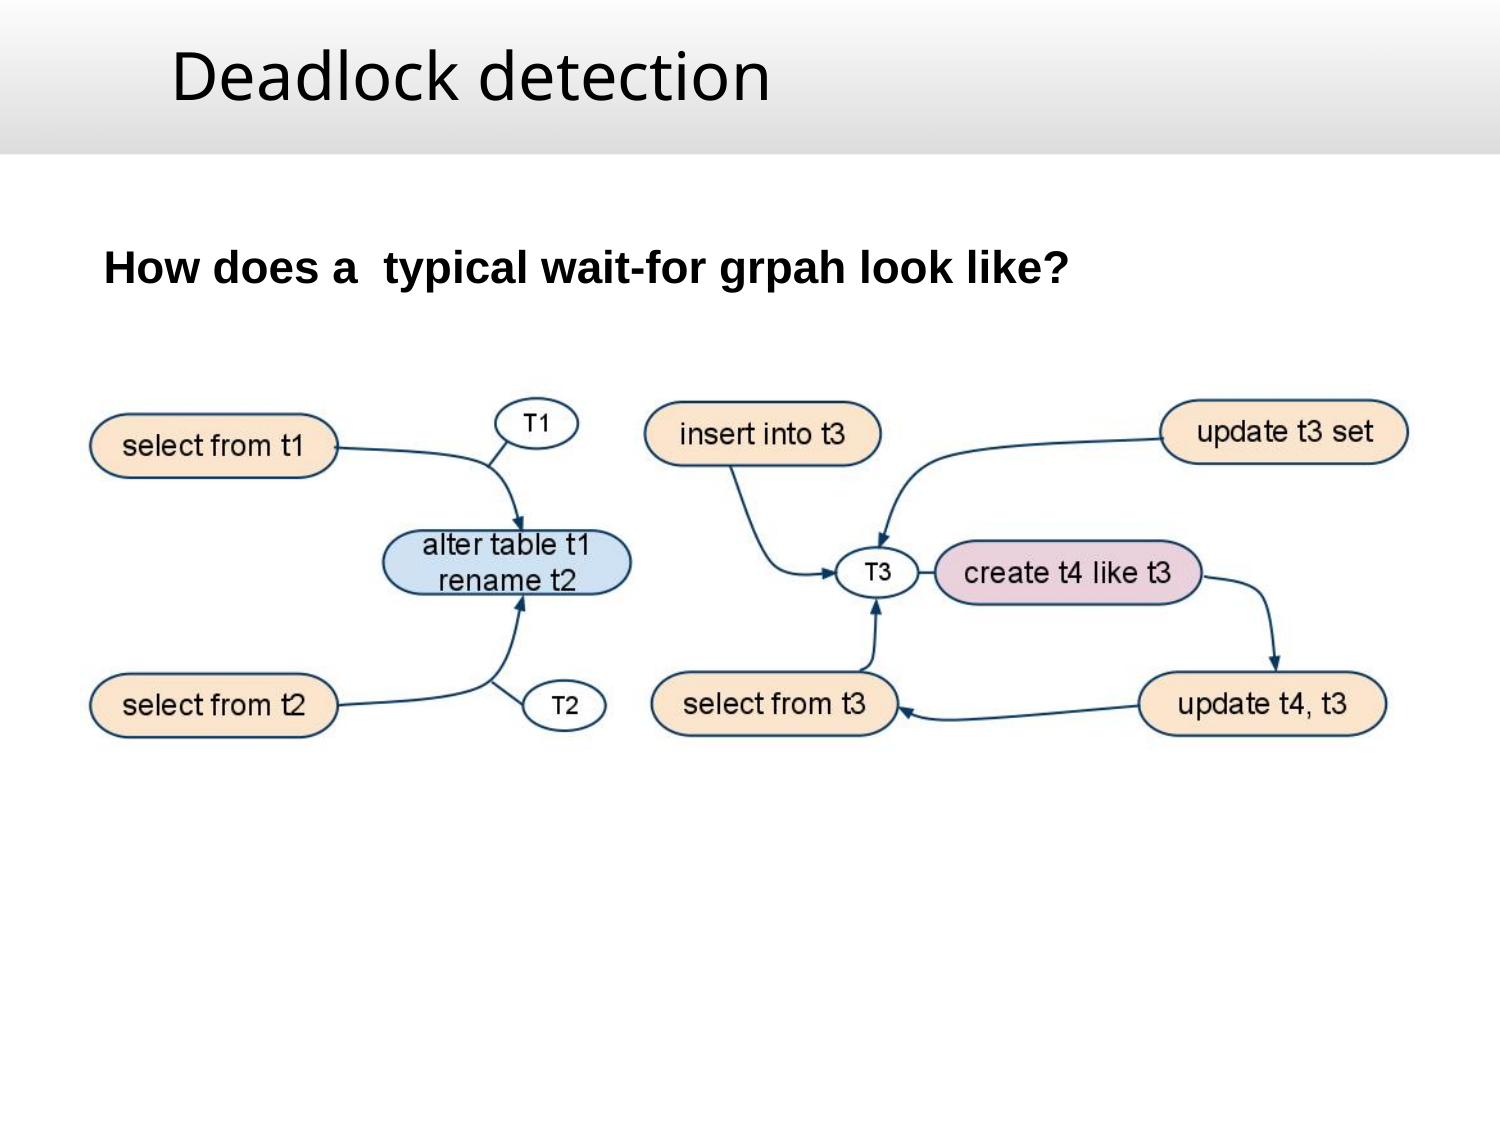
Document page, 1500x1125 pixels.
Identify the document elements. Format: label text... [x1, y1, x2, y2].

picture [0, 0, 1500, 1125]
title Deadlock detection [170, 28, 1474, 121]
text_box How does a typical wait-for grpah look like? [88, 243, 1087, 310]
